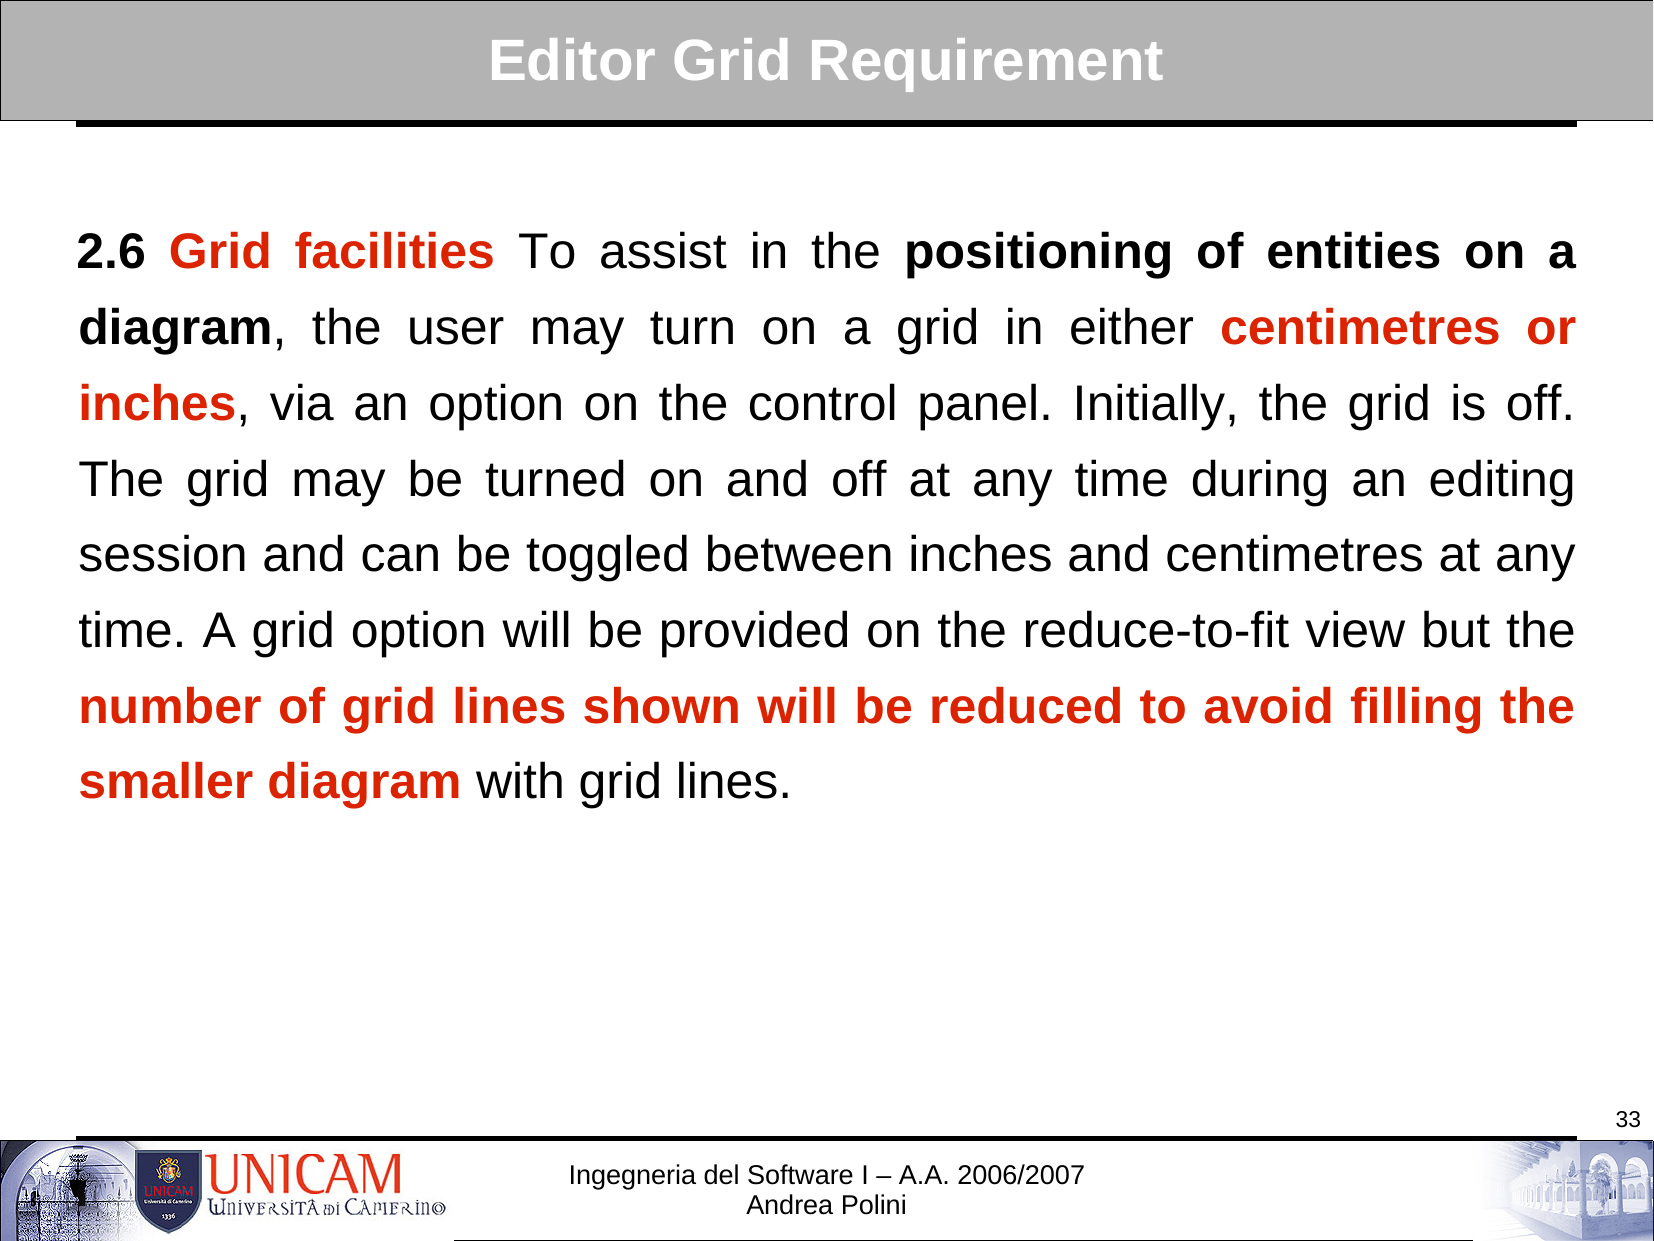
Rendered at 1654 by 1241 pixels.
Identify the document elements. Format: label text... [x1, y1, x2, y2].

picture [1473, 1141, 1654, 1241]
list 2.6 Grid facilities To assist in the positioning of entities on a diagram, the user may turn on a grid in either centimetres or inches, via an option on the control panel. Initially, the grid is off. The grid may be turned on and off at any time during an editing session and can be toggled between inches and centimetres at any time. A grid option will be provided on the reduce-to-fit view but the number of grid lines shown will be reduced to avoid filling the smaller diagram with grid lines. [76, 223, 1577, 984]
picture [0, 1141, 454, 1241]
title Editor Grid Requirement [0, 0, 1653, 121]
